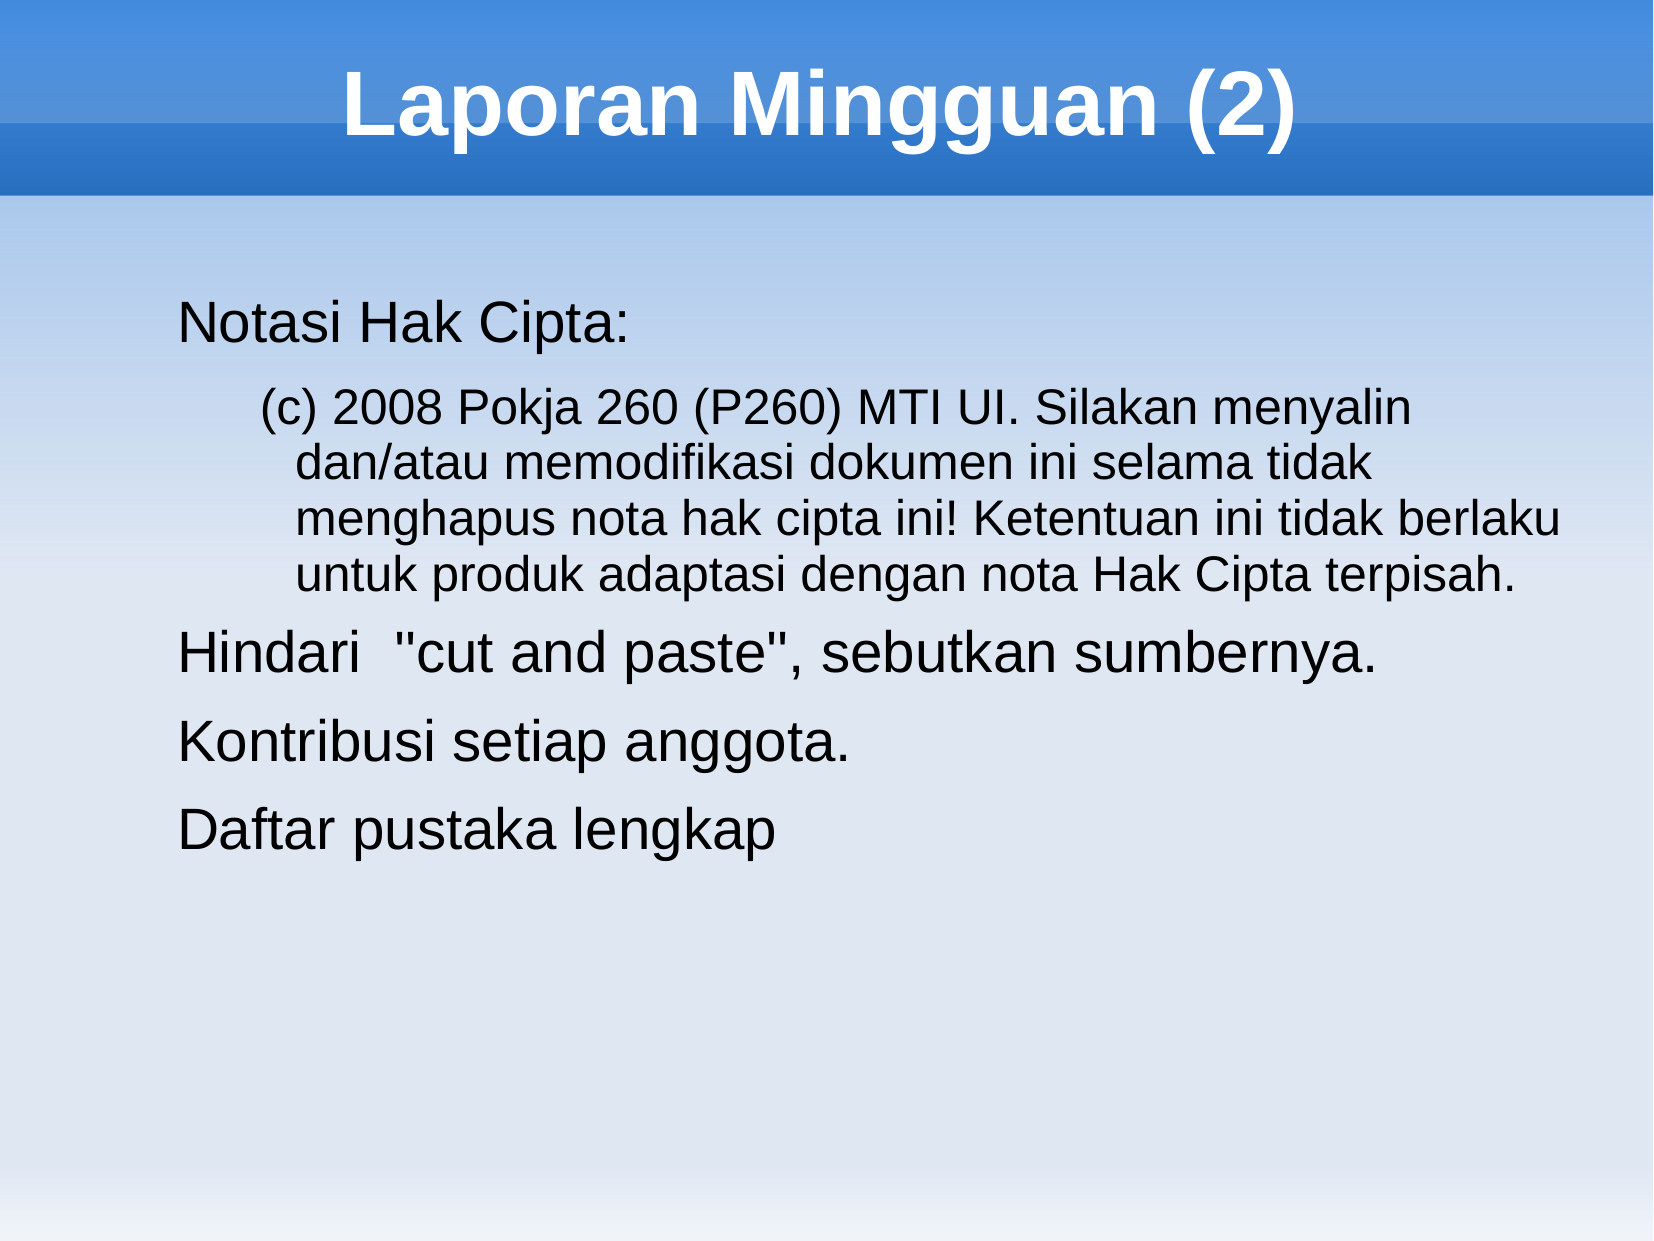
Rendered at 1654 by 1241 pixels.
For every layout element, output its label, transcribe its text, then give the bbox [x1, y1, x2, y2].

title Laporan Mingguan (2) [76, 7, 1565, 200]
picture [0, 0, 1654, 1241]
list Notasi Hak Cipta: (c) 2008 Pokja 260 (P260) MTI UI. Silakan menyalin dan/atau memodifikasi dokumen ini selama tidak menghapus nota hak cipta ini! Ketentuan ini tidak berlaku untuk produk adaptasi dengan nota Hak Cipta terpisah. Hindari ''cut and paste'', sebutkan sumbernya. Kontribusi setiap anggota. Daftar pustaka lengkap [82, 290, 1571, 1095]
